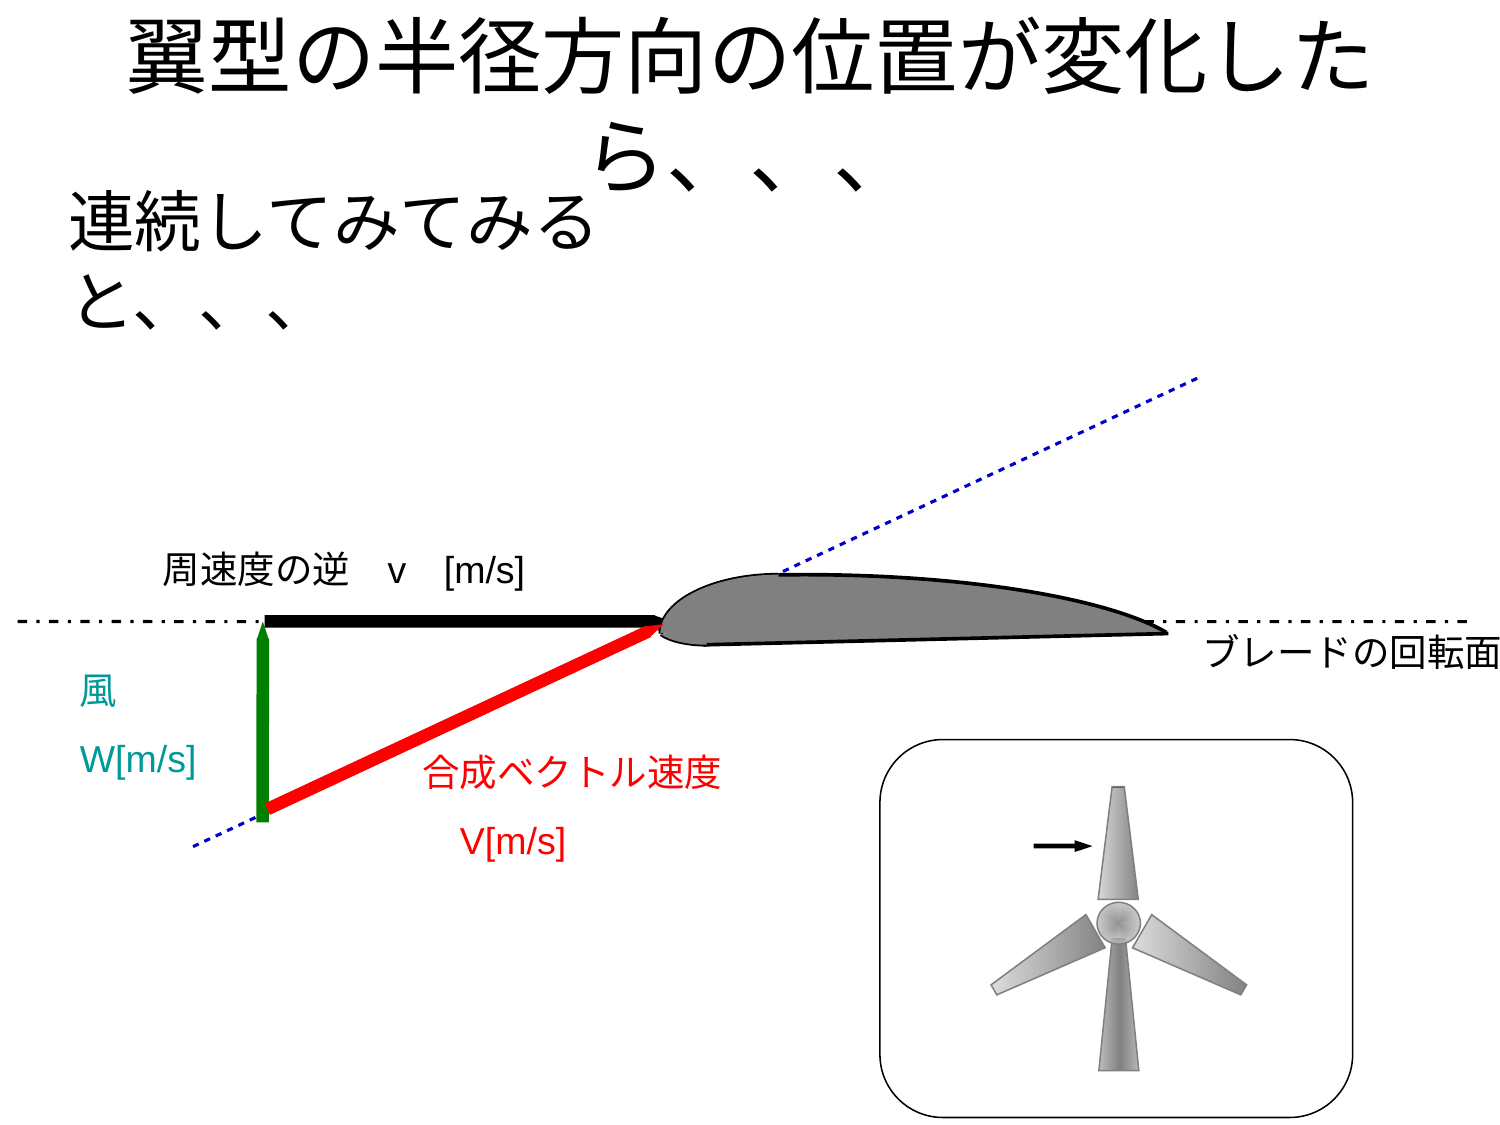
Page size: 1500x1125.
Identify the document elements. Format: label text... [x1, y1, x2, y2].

text_box [660, 574, 1158, 645]
title 翼型の半径方向の位置が変化したら、、、 [0, 0, 1500, 185]
text_box 連続してみてみると、、、 [53, 172, 774, 268]
text_box 周速度の逆 v [m/s] [147, 538, 609, 599]
text_box ブレードの回転面 [1187, 621, 1500, 682]
text_box 合成ベクトル速度 V[m/s] [407, 741, 925, 870]
text_box 風 W[m/s] [64, 659, 231, 788]
text_box [879, 739, 1353, 1118]
